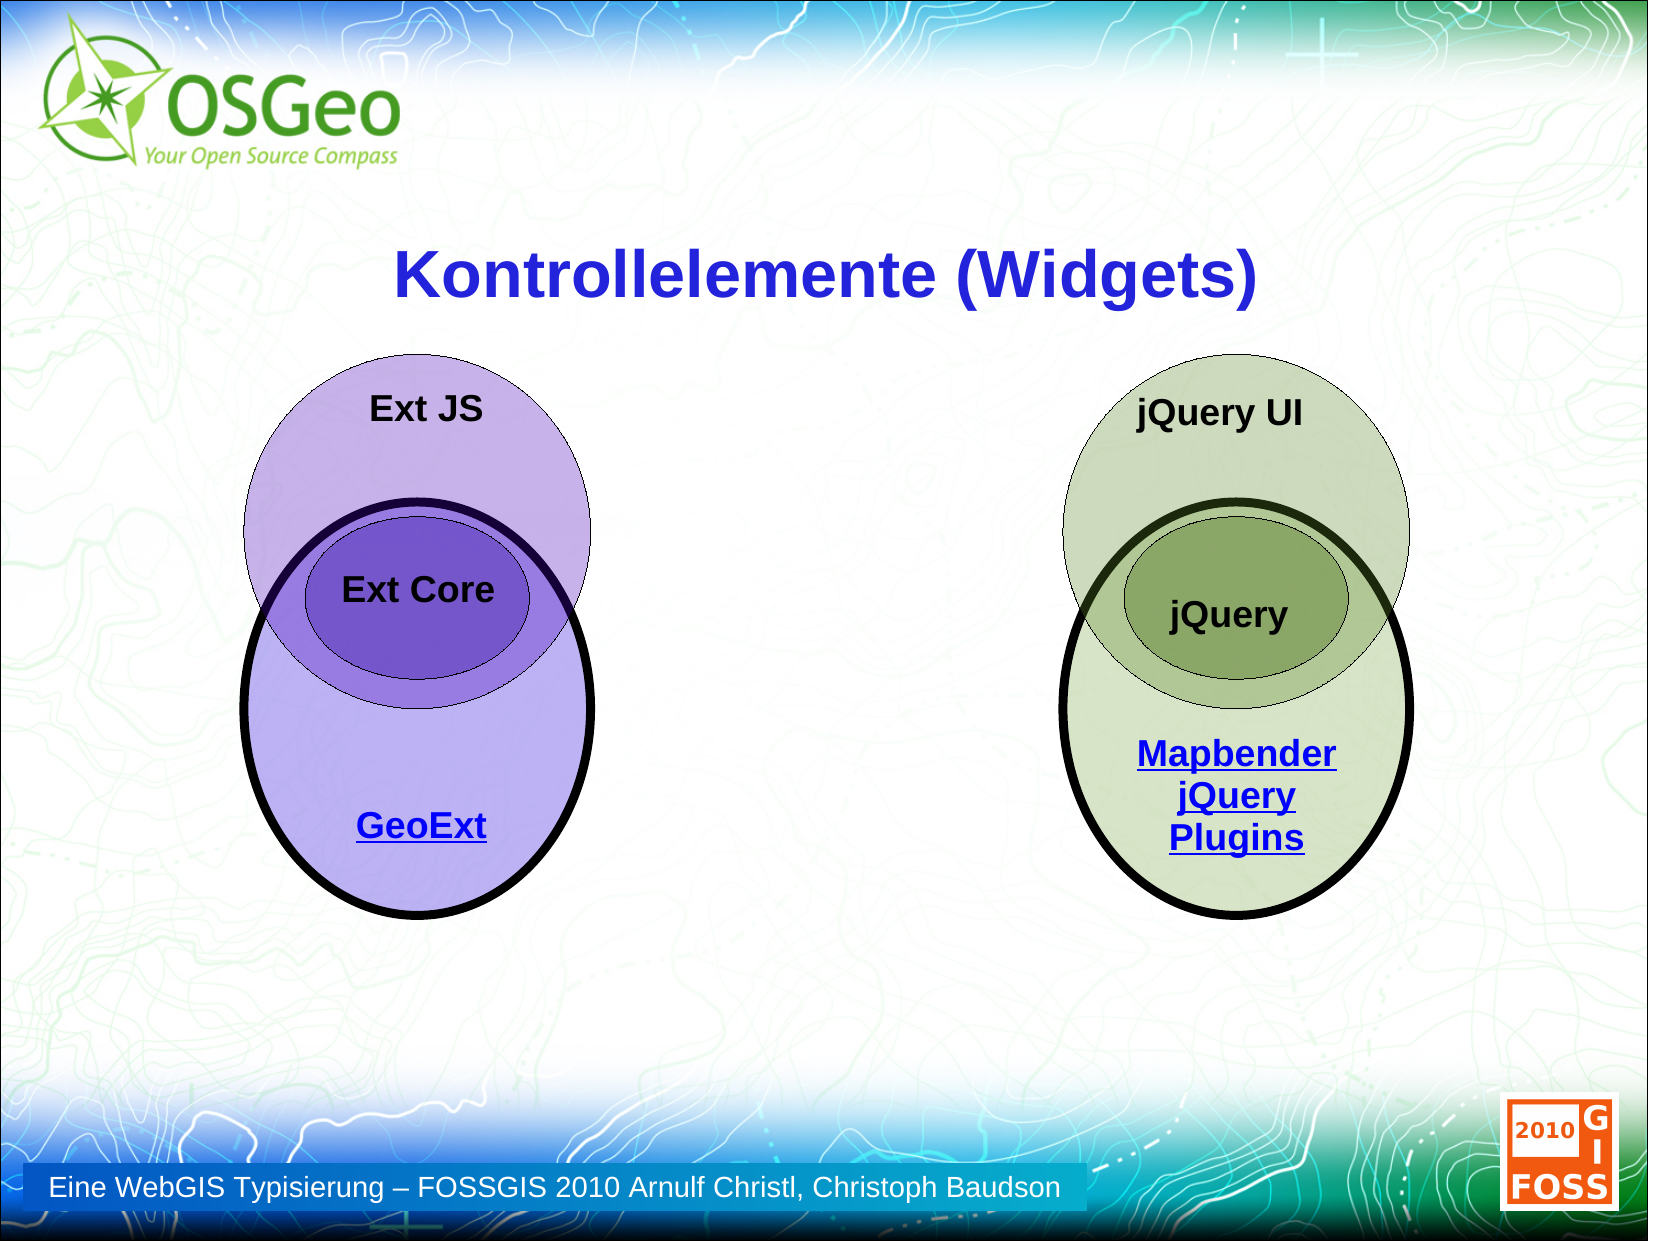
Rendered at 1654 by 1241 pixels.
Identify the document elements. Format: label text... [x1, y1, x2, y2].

text_box Mapbender jQuery Plugins [1122, 725, 1352, 886]
title Kontrollelemente (Widgets) [82, 98, 1571, 452]
text_box jQuery UI [1122, 383, 1329, 507]
text_box jQuery [1155, 586, 1329, 650]
text_box GeoExt [341, 797, 502, 861]
text_box [243, 354, 591, 916]
text_box [1147, 886, 1326, 916]
picture [1, 1, 1647, 1240]
text_box Ext JS [354, 379, 532, 443]
text_box [1062, 452, 1410, 865]
text_box Ext Core [326, 561, 532, 625]
